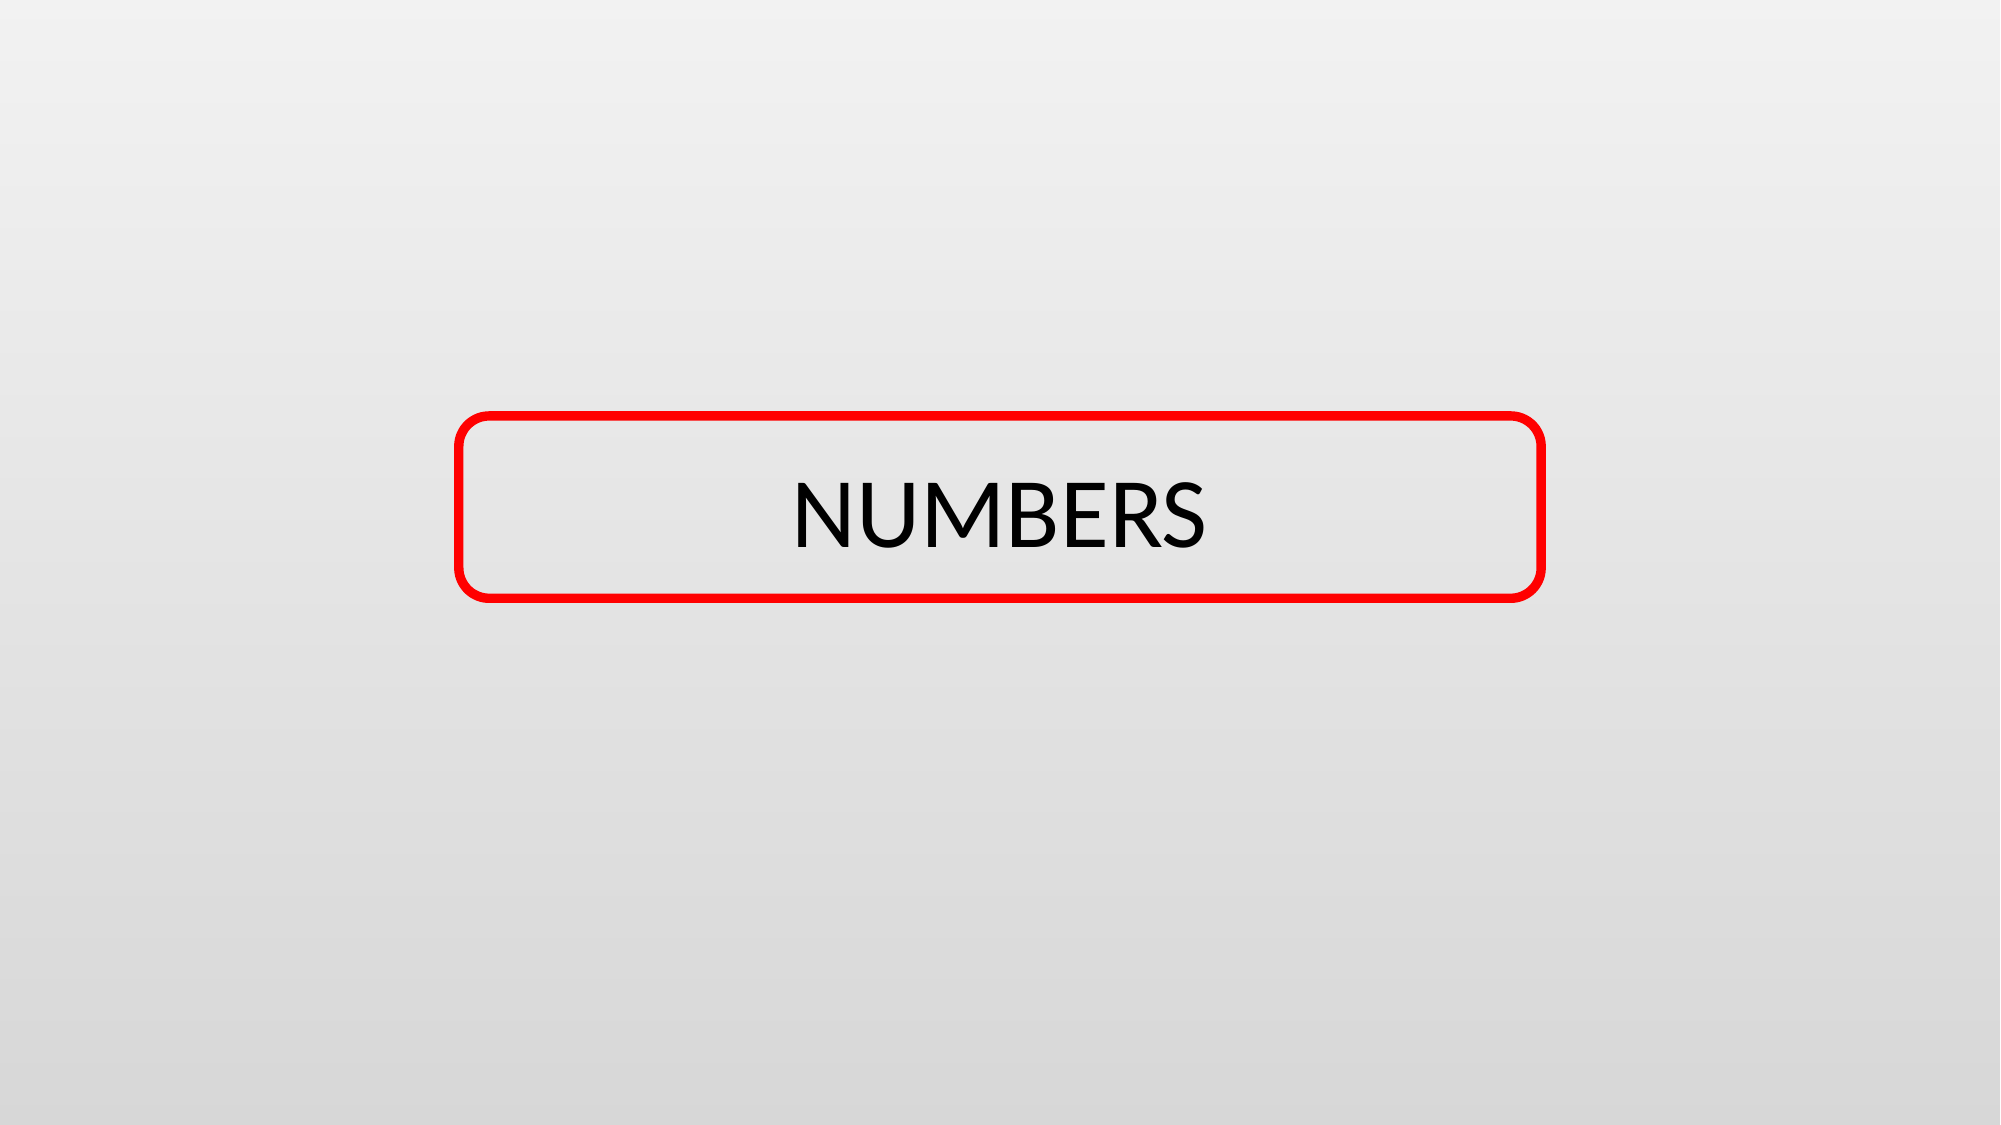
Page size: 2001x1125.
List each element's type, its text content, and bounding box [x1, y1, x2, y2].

text_box NUMBERS [458, 415, 1542, 599]
